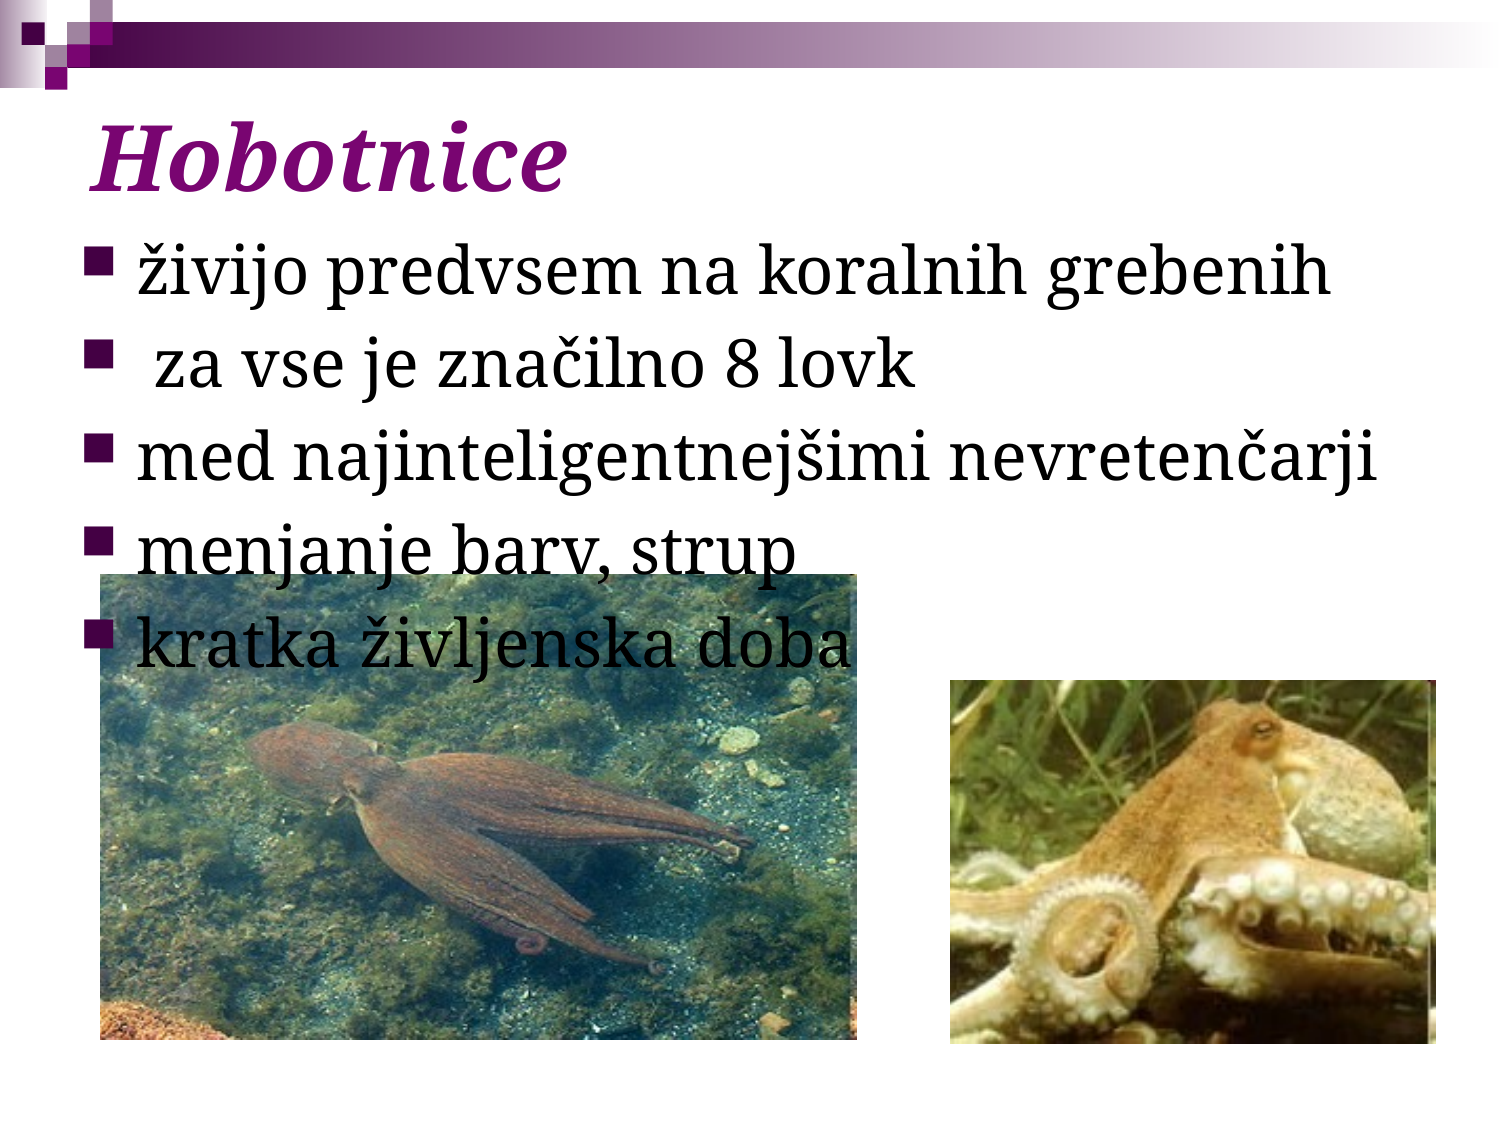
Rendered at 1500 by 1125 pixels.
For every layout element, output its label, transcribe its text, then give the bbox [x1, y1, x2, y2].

list živijo predvsem na koralnih grebenih za vse je značilno 8 lovk med najinteligentnejšimi nevretenčarji menjanje barv, strup kratka življenska doba [64, 220, 1415, 858]
title Hobotnice [76, 42, 1427, 268]
picture [950, 680, 1436, 1044]
picture [100, 858, 857, 1040]
picture [615, 1034, 631, 1040]
